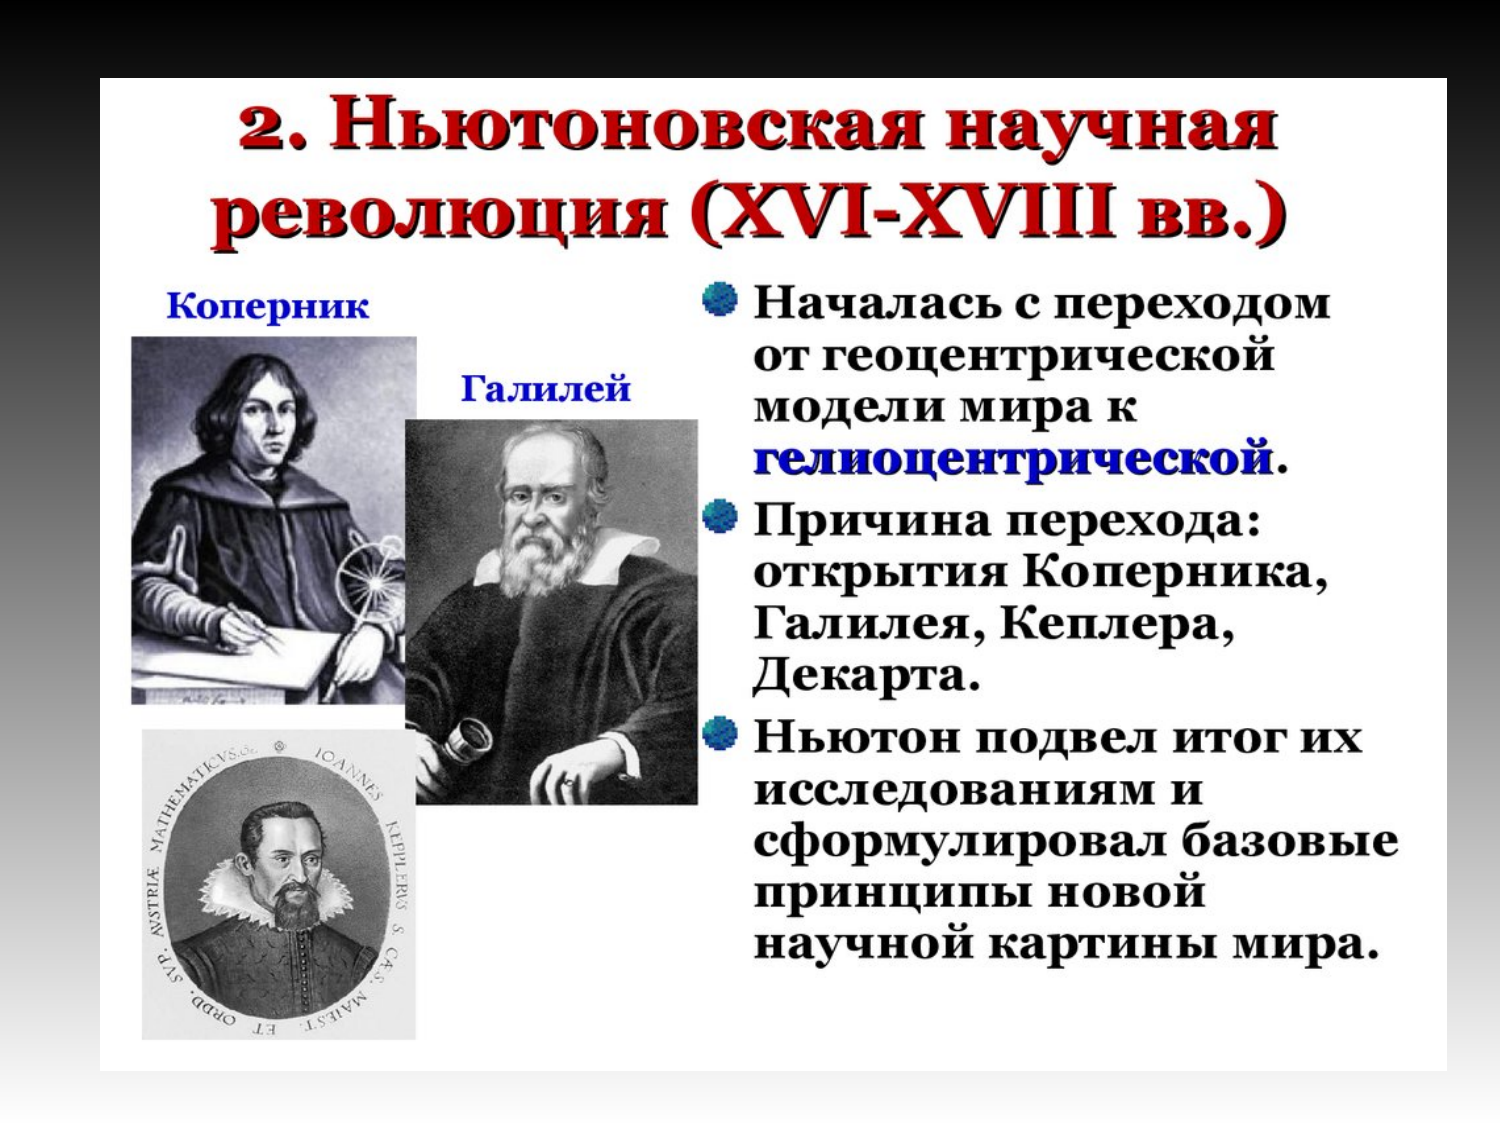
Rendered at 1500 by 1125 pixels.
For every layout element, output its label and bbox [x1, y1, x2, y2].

picture [100, 78, 1447, 1071]
title [75, 45, 1425, 233]
